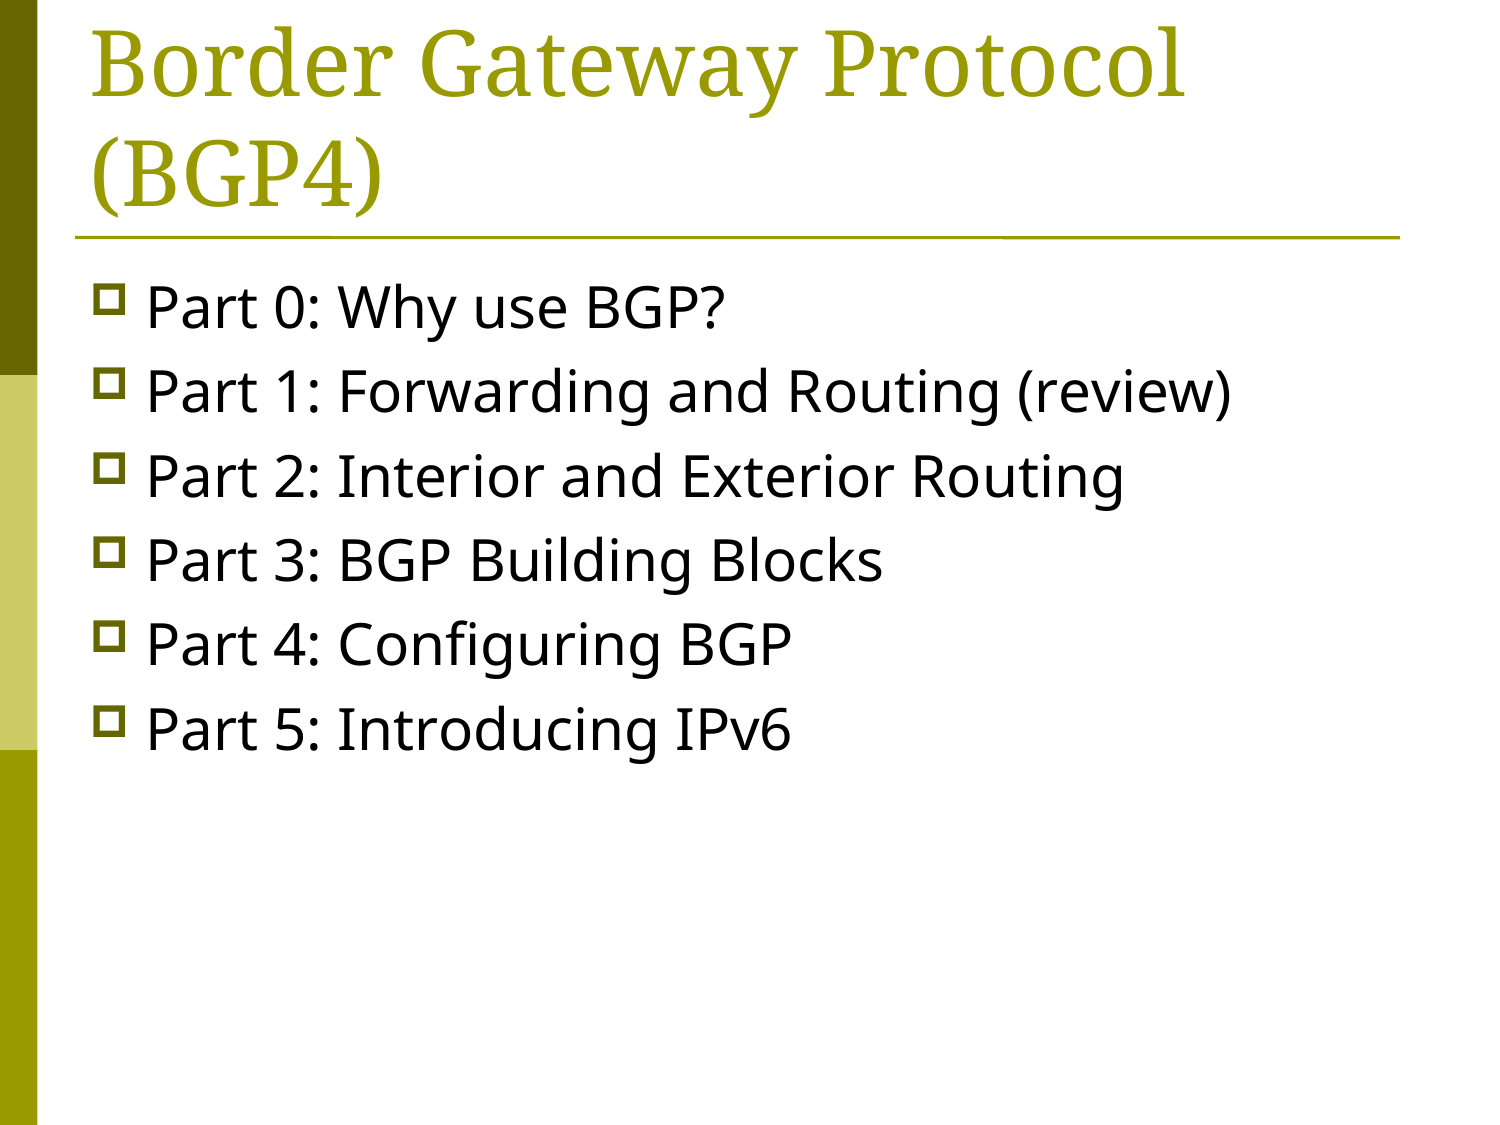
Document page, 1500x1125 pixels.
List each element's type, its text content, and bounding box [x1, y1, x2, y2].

list Part 0: Why use BGP? Part 1: Forwarding and Routing (review) Part 2: Interior and Exterior Routing Part 3: BGP Building Blocks Part 4: Configuring BGP Part 5: Introducing IPv6 [75, 262, 1426, 1006]
title Border Gateway Protocol (BGP4) [75, 45, 1426, 233]
